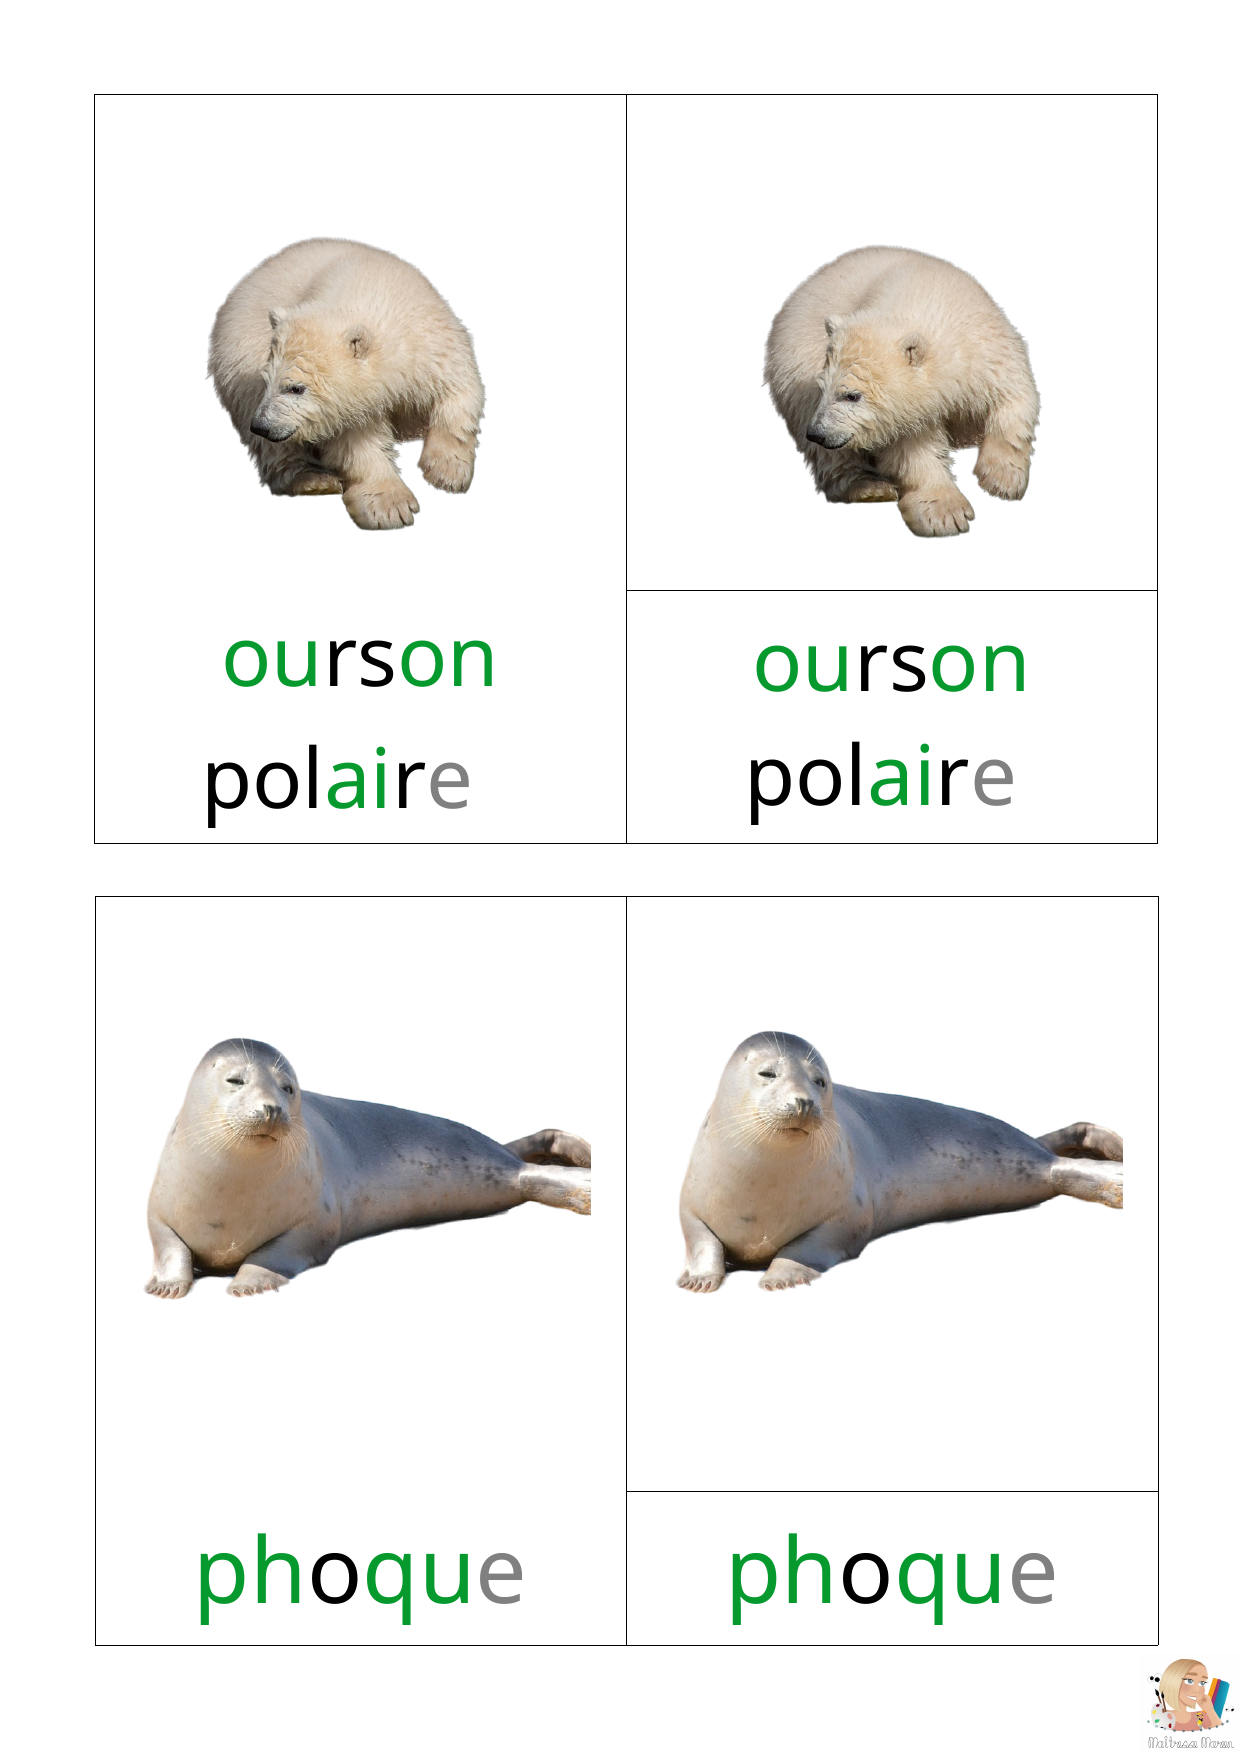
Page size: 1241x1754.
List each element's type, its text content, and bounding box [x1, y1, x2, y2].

table_header [96, 897, 626, 1491]
table_cell phoque [96, 1491, 626, 1645]
table_cell ourson polaire [95, 590, 626, 843]
picture [744, 196, 1052, 567]
table_header [627, 897, 1158, 1491]
table_cell ourson polaire [627, 591, 1157, 843]
table_header [95, 95, 626, 590]
table_header [627, 95, 1157, 590]
picture [661, 1003, 1123, 1312]
picture [1139, 1653, 1241, 1754]
table_cell phoque [627, 1492, 1158, 1645]
picture [188, 188, 497, 560]
picture [129, 1010, 591, 1319]
